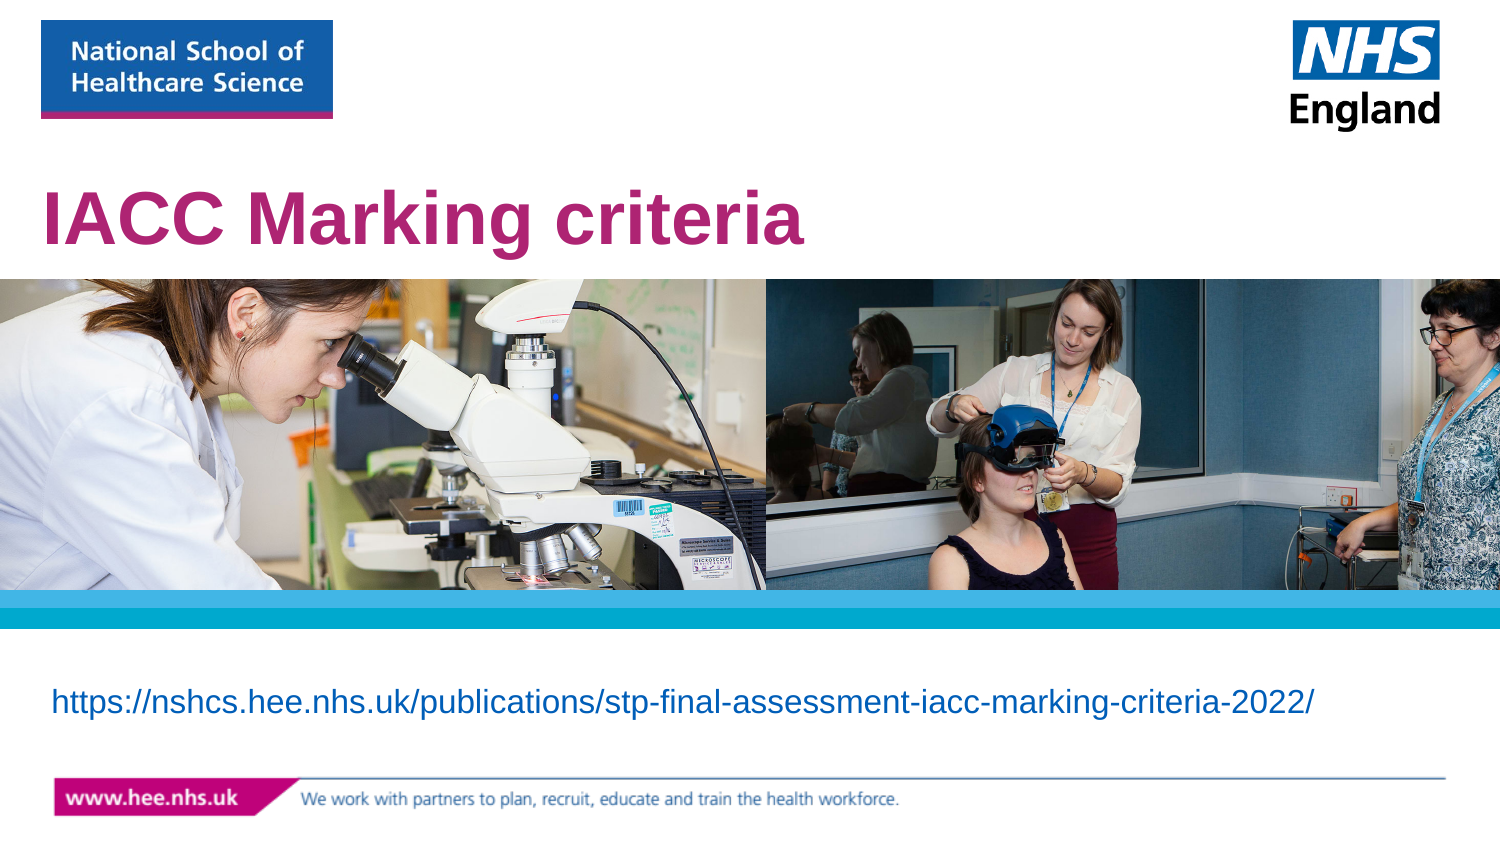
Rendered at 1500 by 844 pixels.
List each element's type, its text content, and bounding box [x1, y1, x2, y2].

picture [0, 279, 1500, 590]
picture [1290, 20, 1440, 132]
text_box https://nshcs.hee.nhs.uk/publications/stp-final-assessment-iacc-marking-criteria-2022/ [36, 672, 1431, 728]
picture [41, 20, 333, 120]
title IACC Marking criteria [27, 171, 1440, 279]
